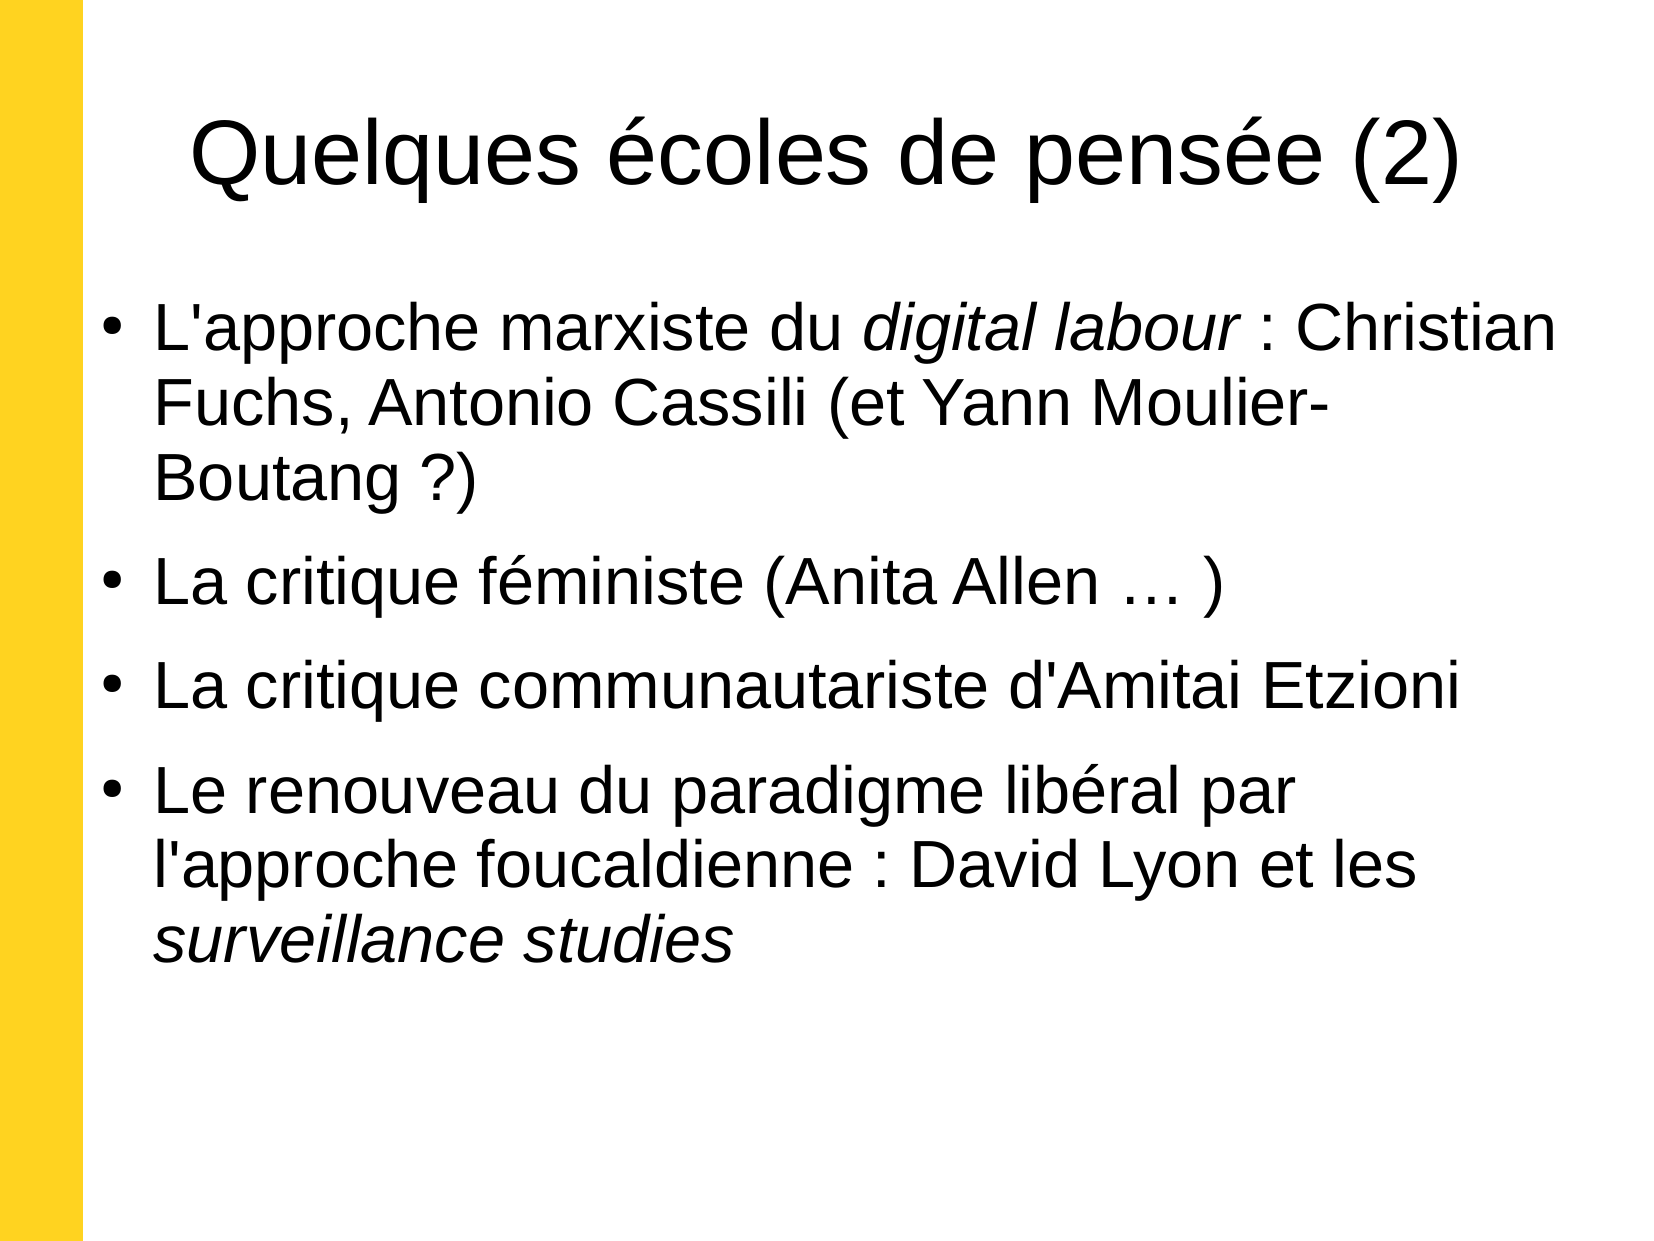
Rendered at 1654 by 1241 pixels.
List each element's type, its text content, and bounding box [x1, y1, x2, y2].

list L'approche marxiste du digital labour : Christian Fuchs, Antonio Cassili (et Yann Moulier-Boutang ?) La critique féministe (Anita Allen … ) La critique communautariste d'Amitai Etzioni Le renouveau du paradigme libéral par l'approche foucaldienne : David Lyon et les surveillance studies [83, 290, 1571, 1010]
title Quelques écoles de pensée (2) [83, 49, 1571, 257]
text_box [0, 0, 83, 1241]
